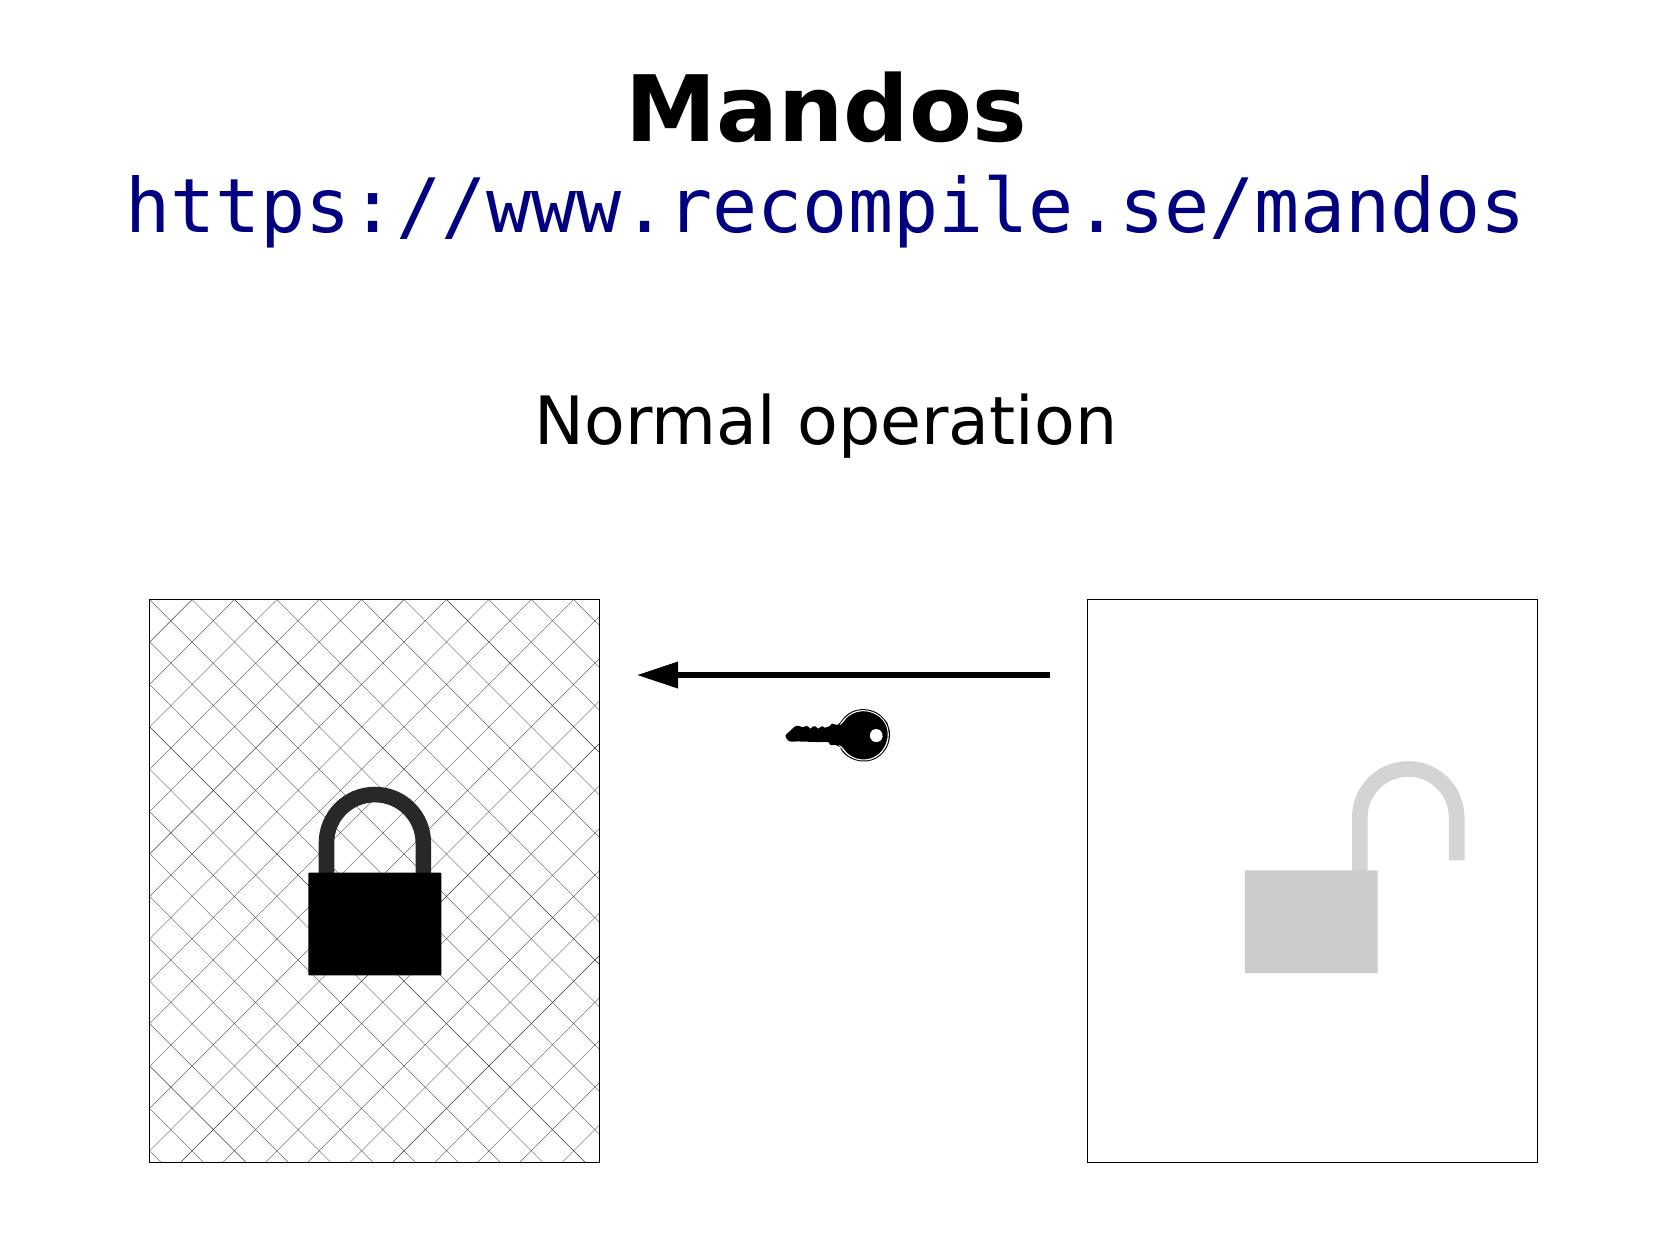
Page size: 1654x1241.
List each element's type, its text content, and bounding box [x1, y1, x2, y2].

picture [750, 690, 935, 788]
text_box Normal operation [520, 375, 1133, 468]
title Mandos https://www.recompile.se/mandos [82, 49, 1571, 257]
text_box [149, 599, 600, 1163]
picture [257, 763, 493, 999]
text_box [1087, 599, 1538, 1163]
